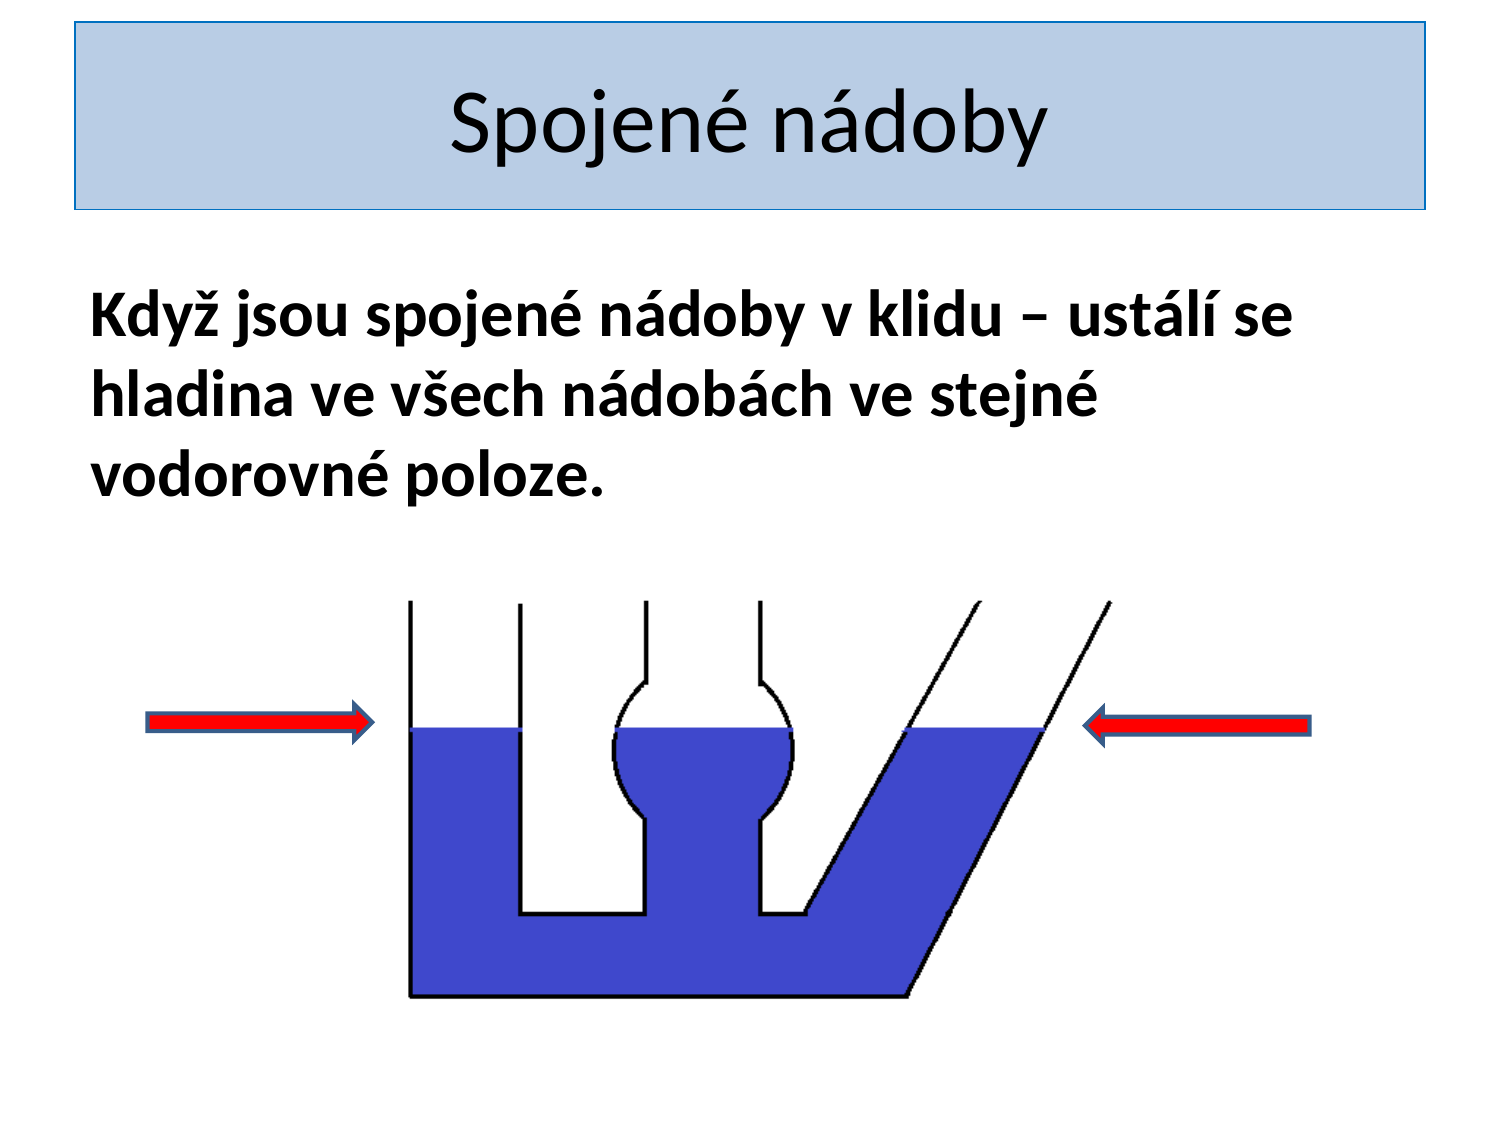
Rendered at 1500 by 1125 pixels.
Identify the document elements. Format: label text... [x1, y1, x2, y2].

text_box [147, 704, 373, 741]
title Spojené nádoby [75, 22, 1426, 210]
list Když jsou spojené nádoby v klidu – ustálí se hladina ve všech nádobách ve stejné vodorovné poloze. [75, 262, 1426, 1006]
text_box [1084, 707, 1310, 744]
picture [372, 545, 1152, 1030]
